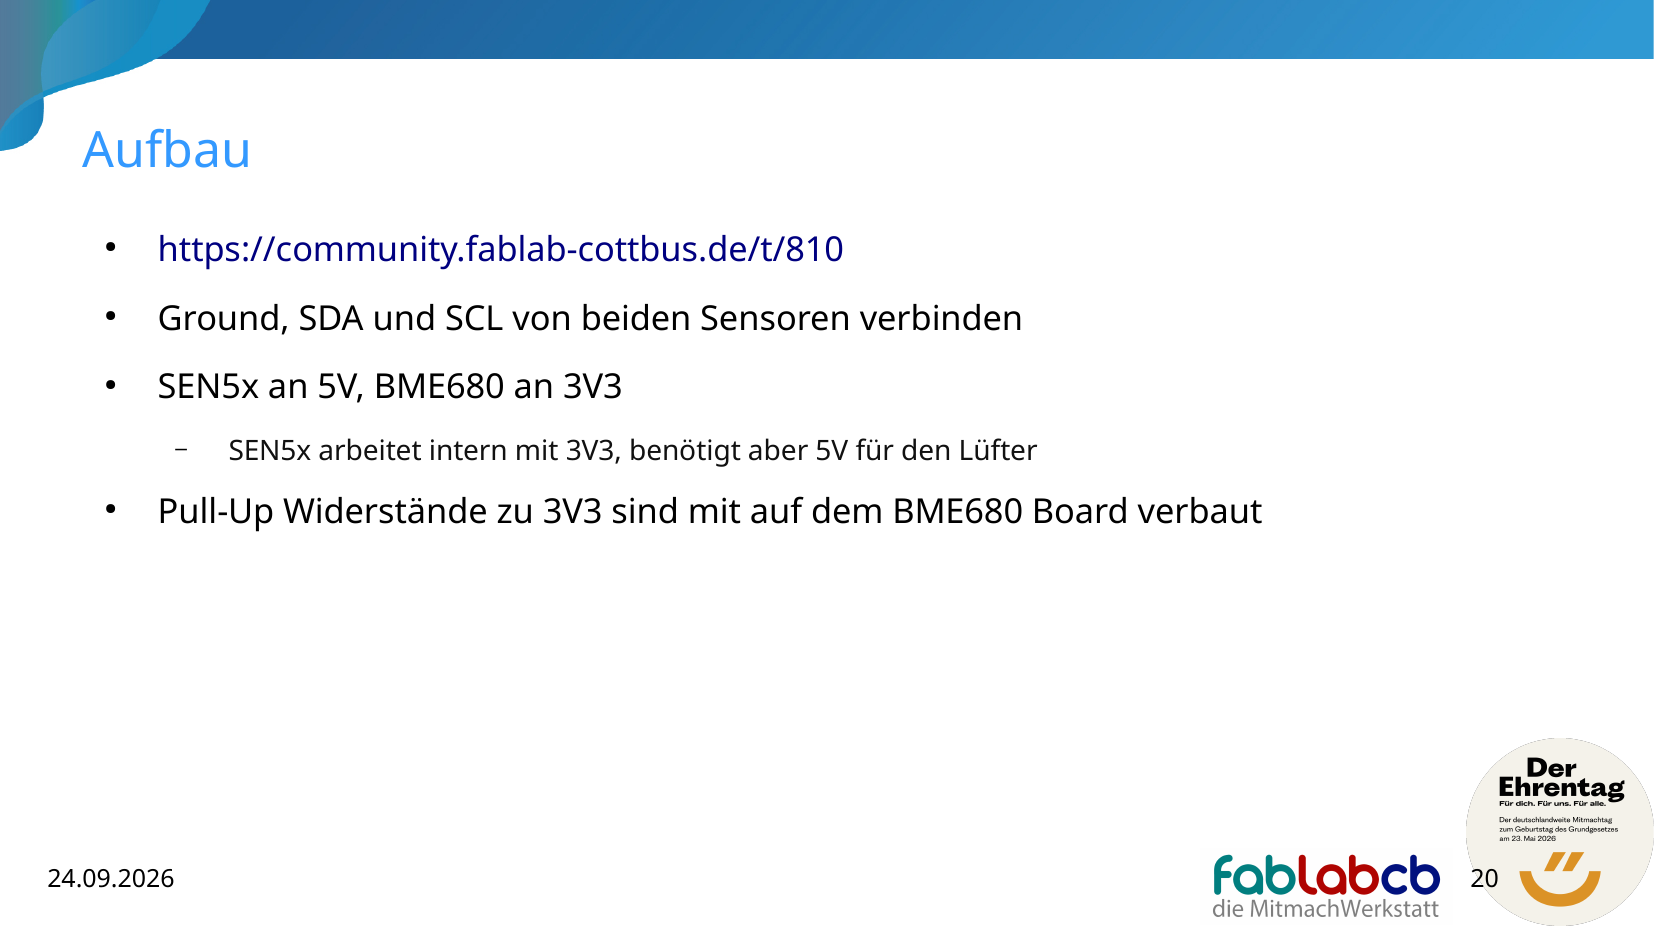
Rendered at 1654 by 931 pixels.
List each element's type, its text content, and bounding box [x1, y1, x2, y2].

list https://community.fablab-cottbus.de/t/810 Ground, SDA und SCL von beiden Sensoren verbinden SEN5x an 5V, BME680 an 3V3 SEN5x arbeitet intern mit 3V3, benötigt aber 5V für den Lüfter Pull-Up Widerstände zu 3V3 sind mit auf dem BME680 Board verbaut [86, 225, 1576, 826]
picture [0, 0, 1654, 931]
title Aufbau [82, 99, 1571, 197]
